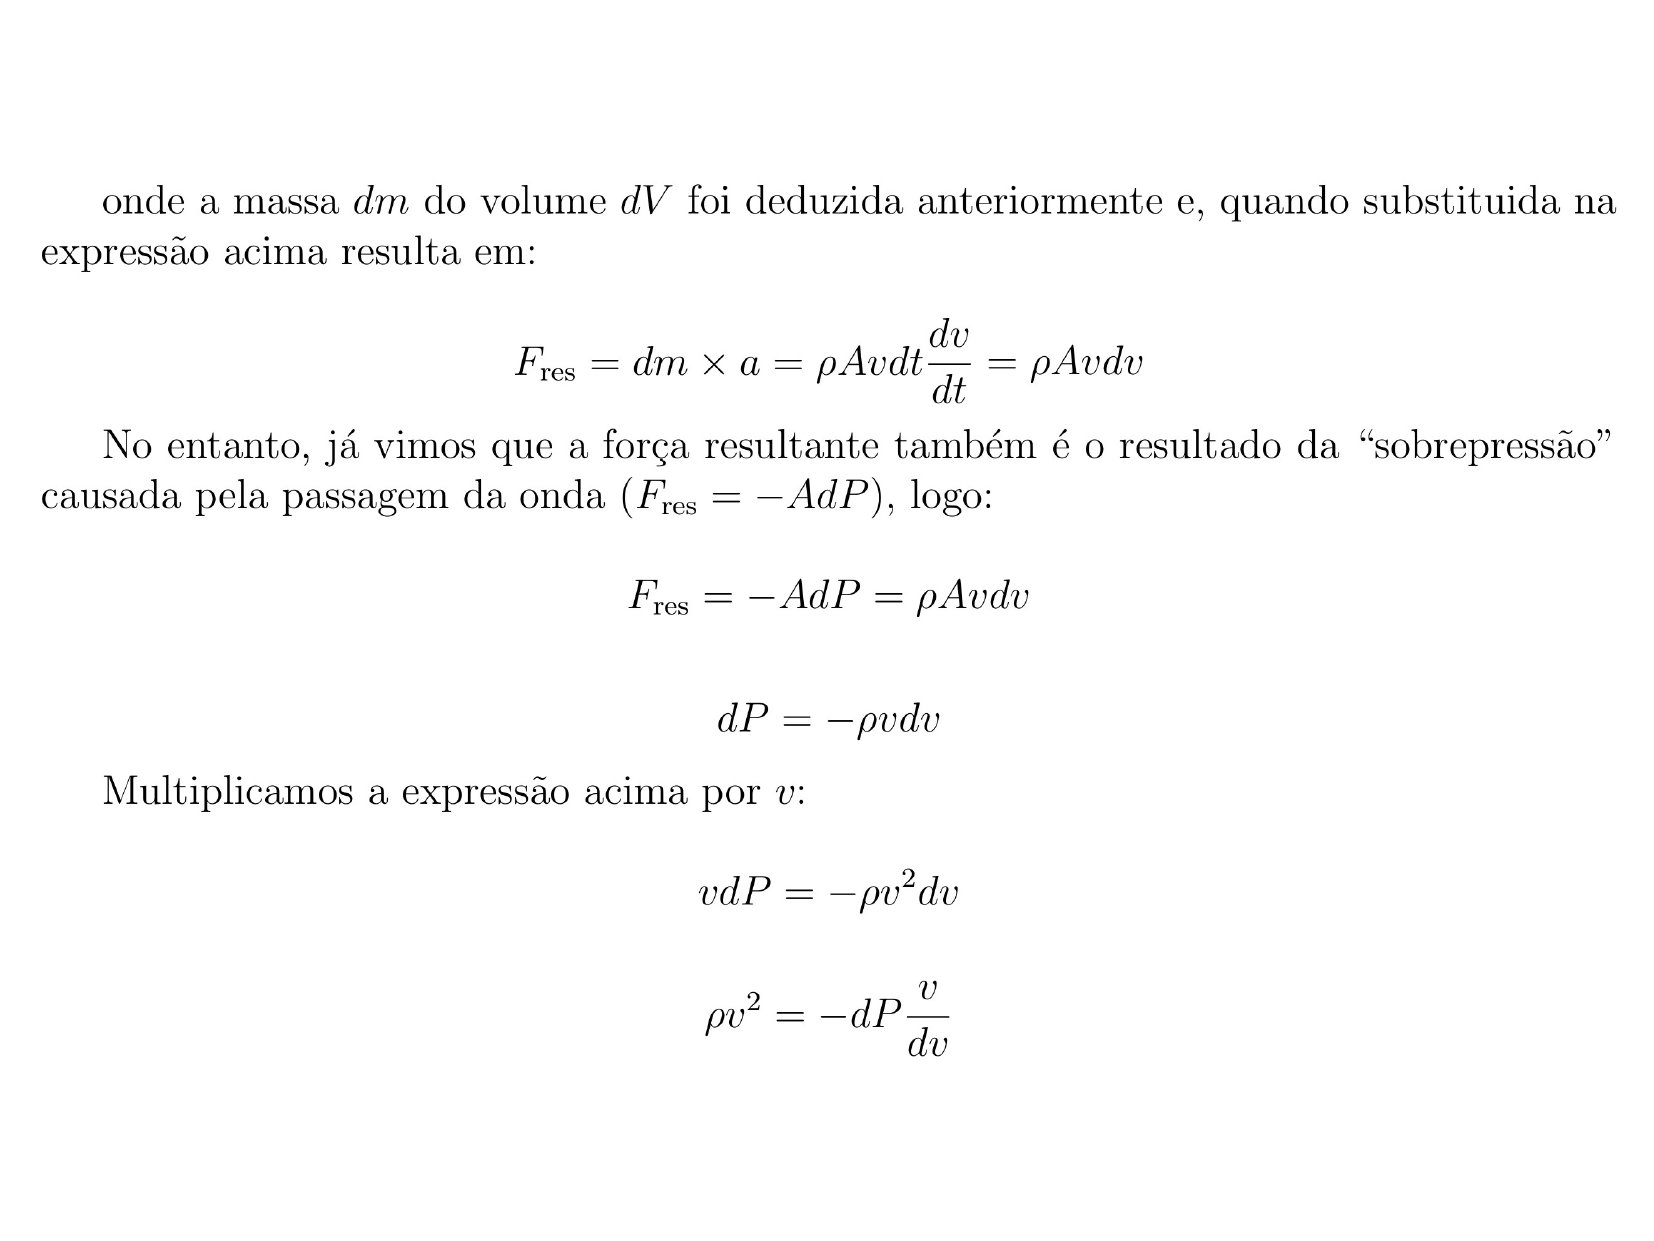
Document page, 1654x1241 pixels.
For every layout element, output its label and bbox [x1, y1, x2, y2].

picture [6, 165, 1654, 1070]
